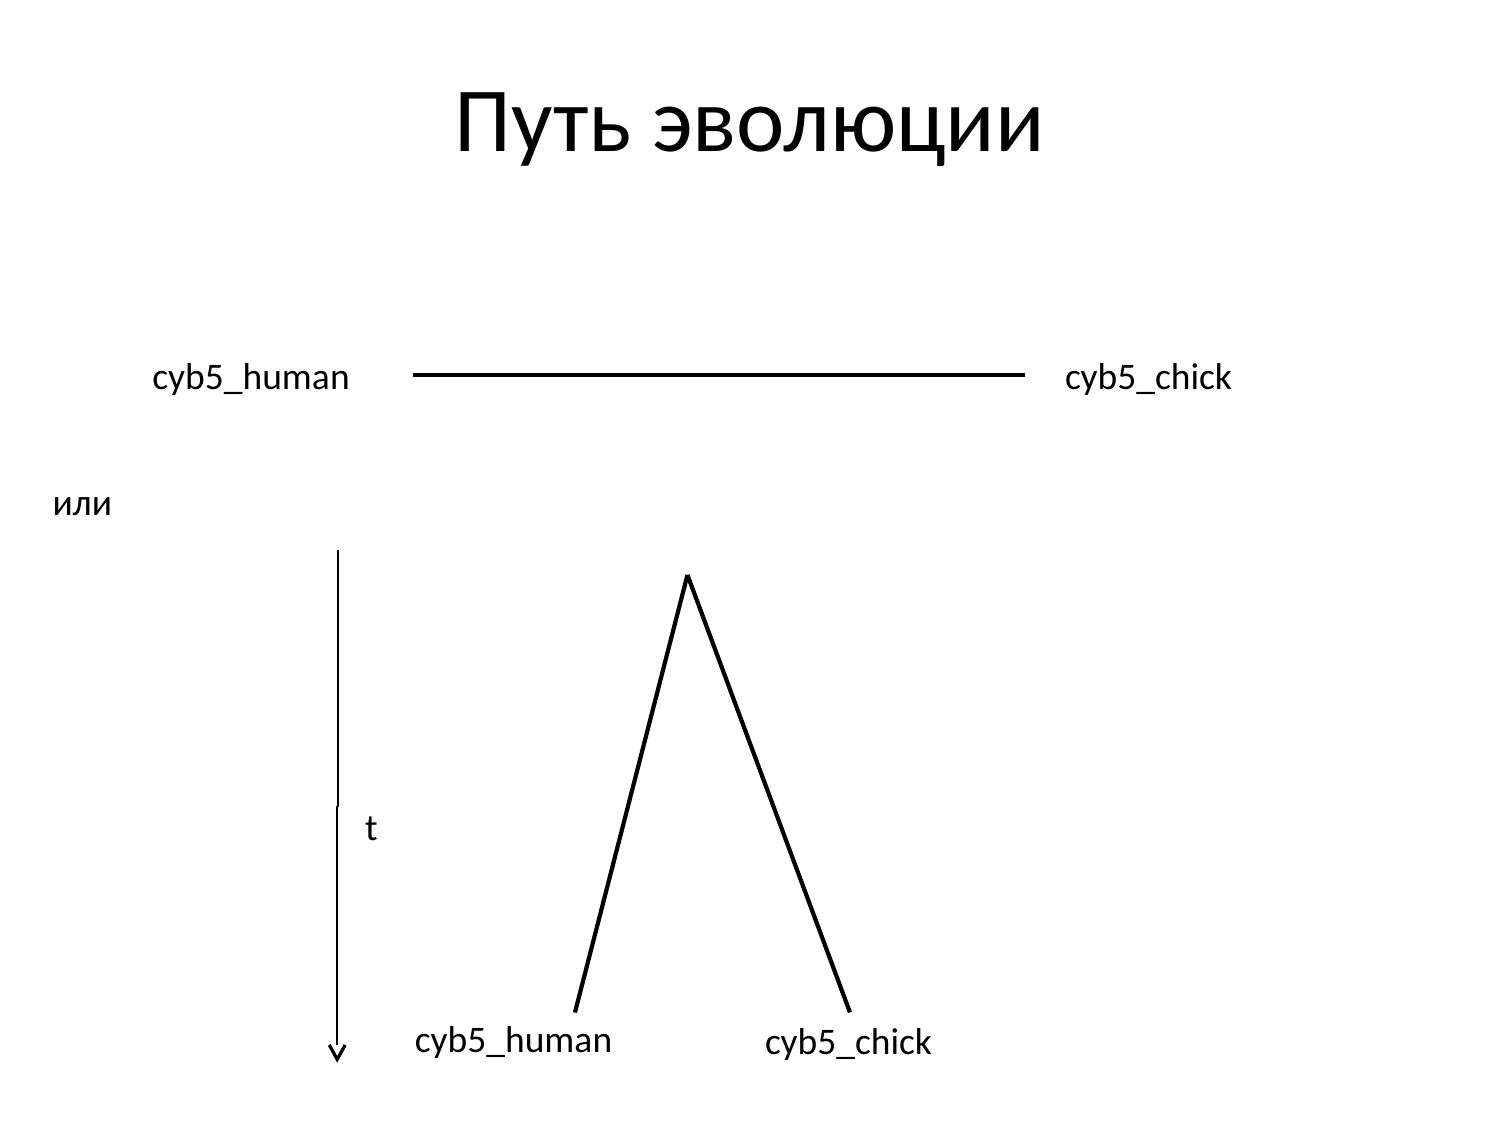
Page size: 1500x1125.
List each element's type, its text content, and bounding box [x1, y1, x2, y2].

text_box cyb5_chick [1050, 337, 1300, 406]
title Путь эволюции [75, 45, 1425, 233]
text_box или [37, 462, 225, 531]
text_box cyb5_human [399, 999, 650, 1068]
text_box t [349, 787, 413, 856]
text_box cyb5_human [137, 337, 388, 406]
text_box cyb5_chick [750, 1001, 1000, 1070]
